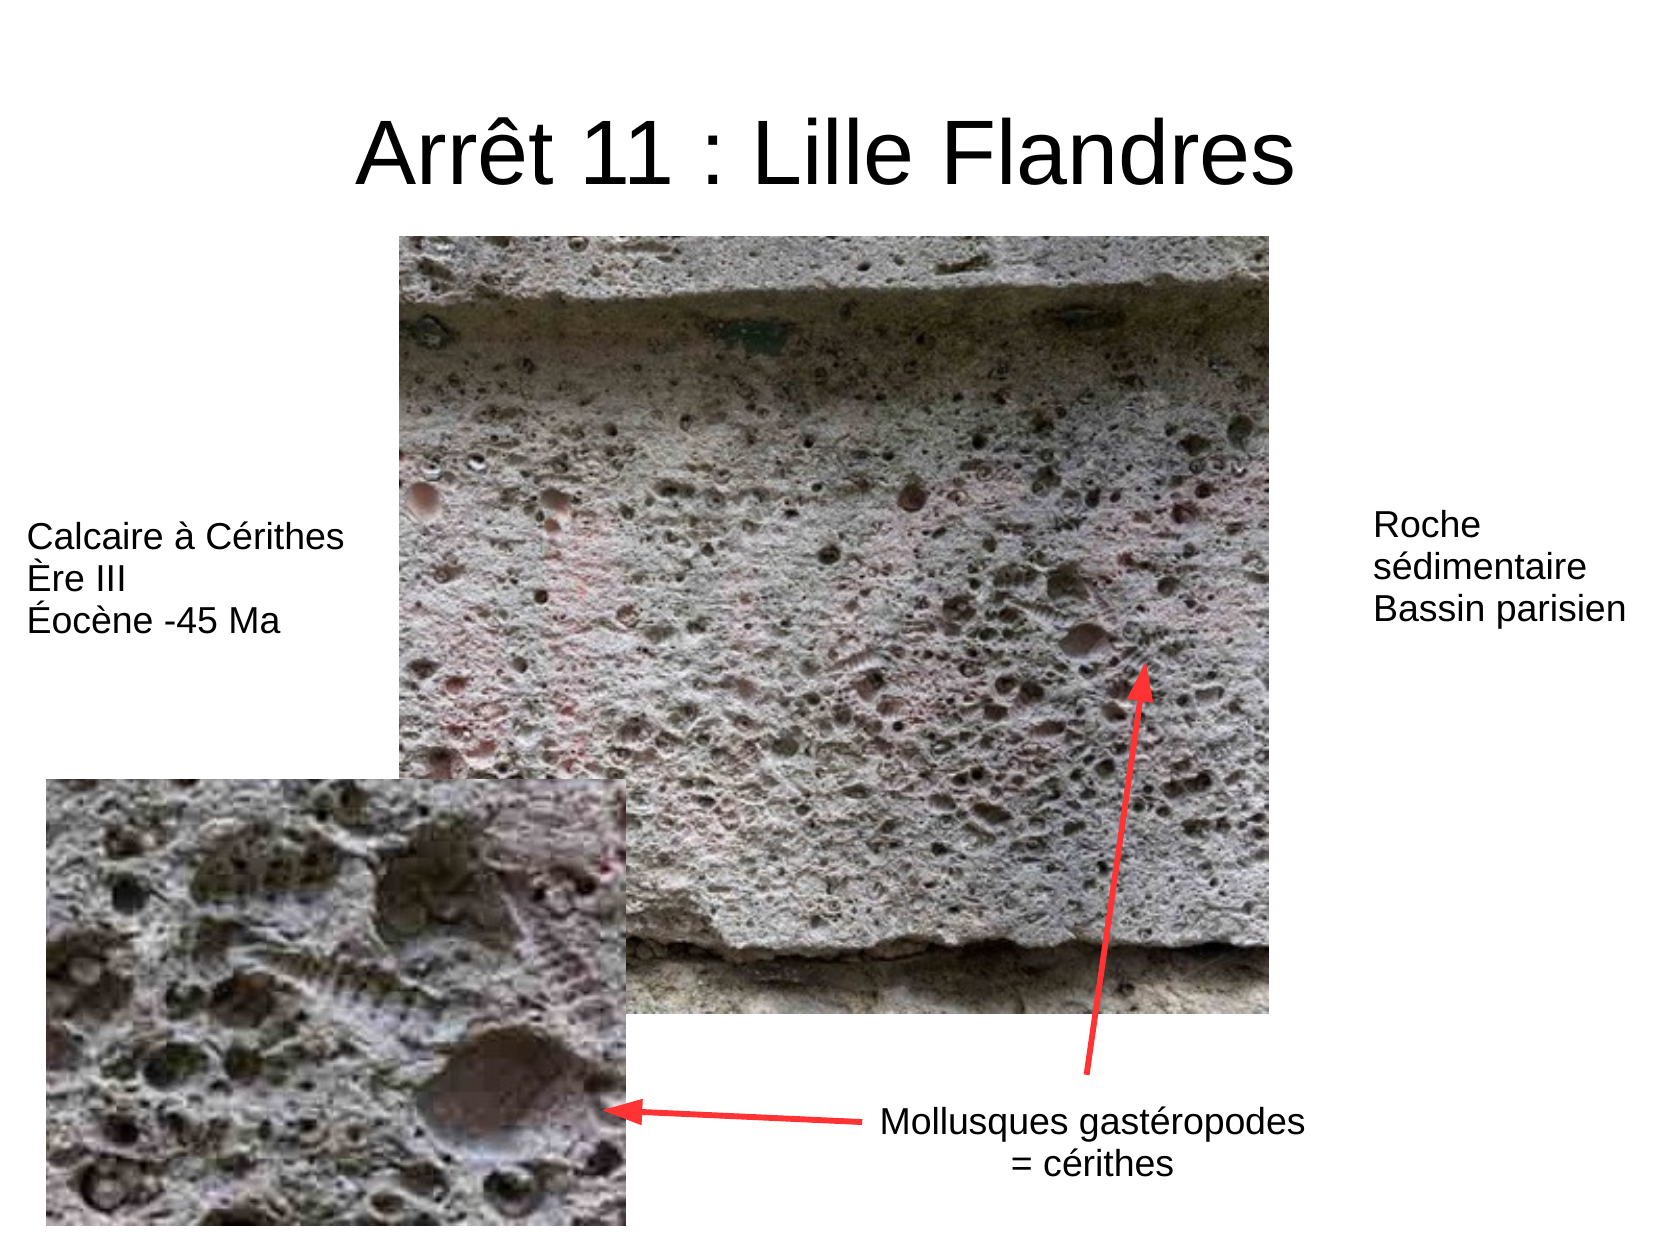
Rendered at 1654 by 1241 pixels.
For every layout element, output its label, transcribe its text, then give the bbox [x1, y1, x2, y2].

text_box Mollusques gastéropodes = cérithes [850, 1093, 1335, 1193]
text_box Calcaire à Cérithes Ère III Éocène -45 Ma [11, 507, 390, 649]
picture [46, 236, 1269, 1226]
title Arrêt 11 : Lille Flandres [82, 49, 1571, 257]
text_box Roche sédimentaire Bassin parisien [1358, 496, 1654, 638]
